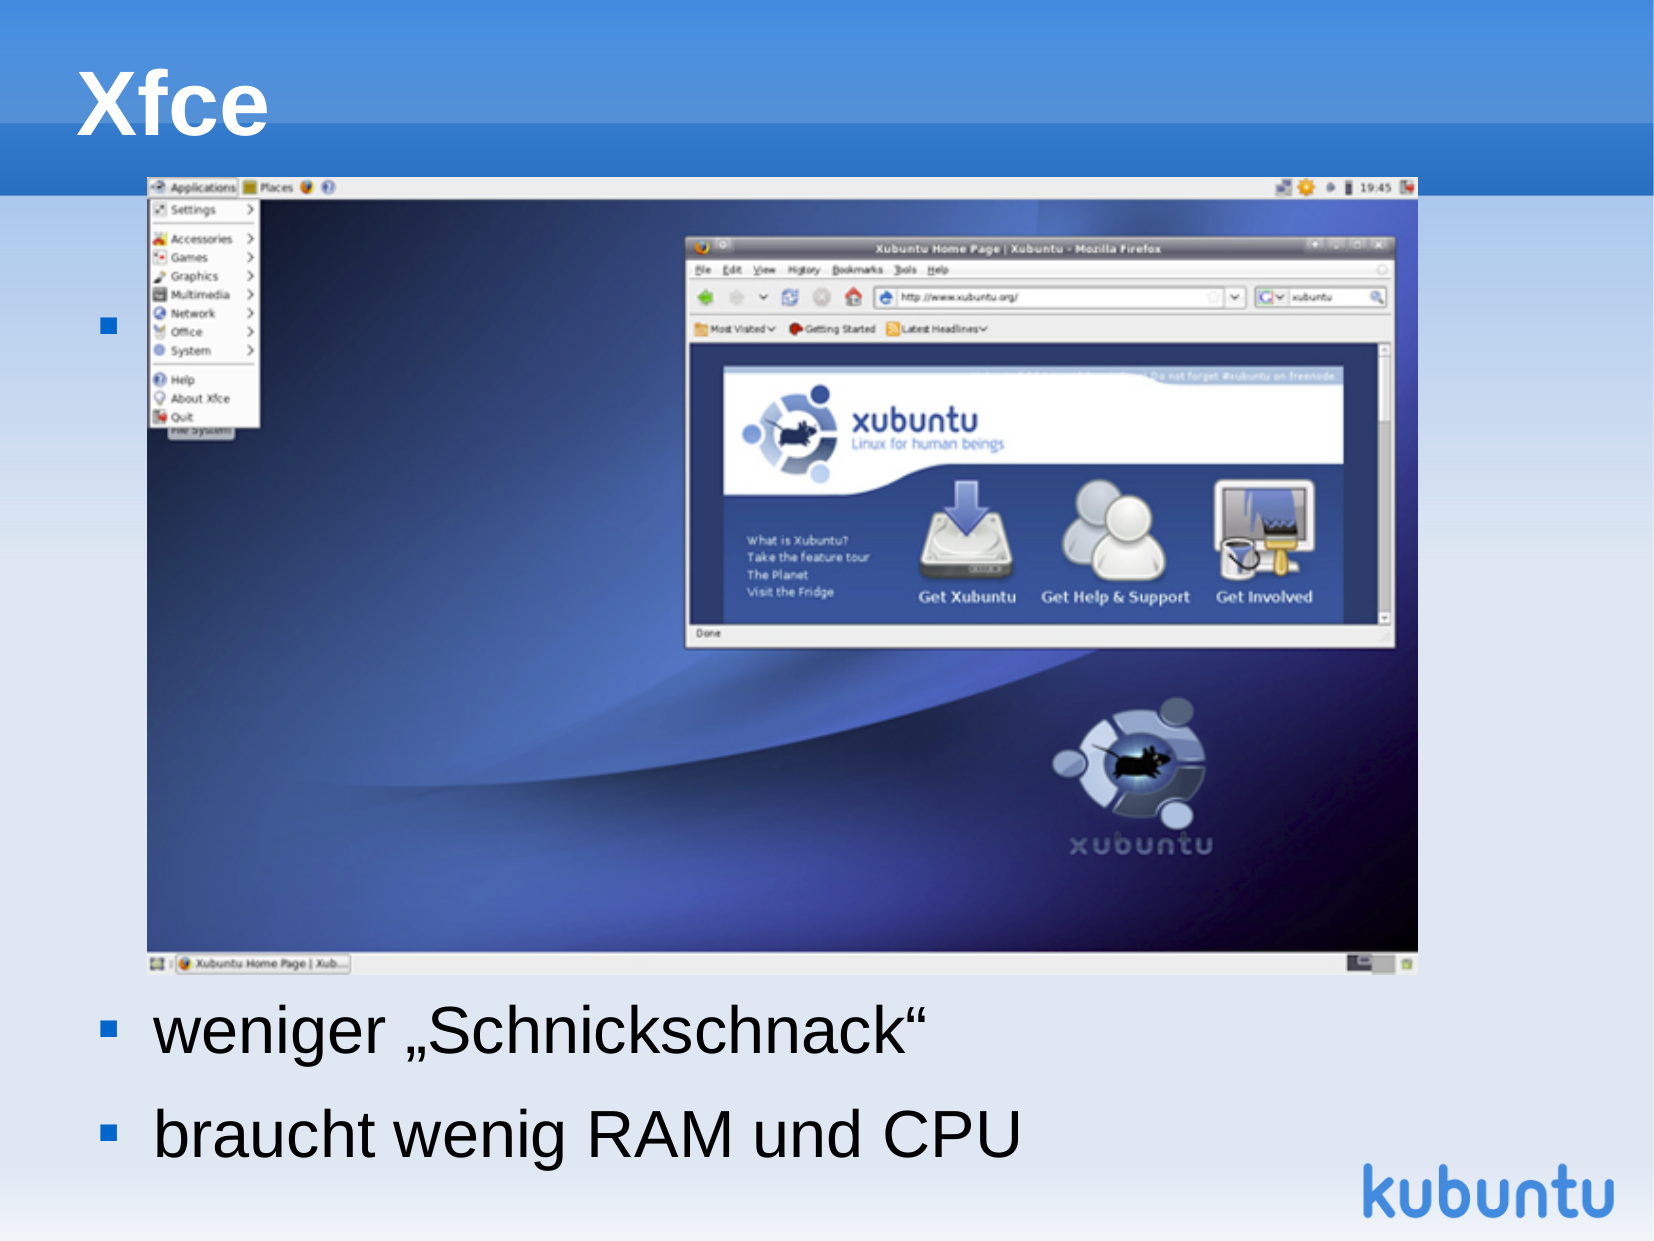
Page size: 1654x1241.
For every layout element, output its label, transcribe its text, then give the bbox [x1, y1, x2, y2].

title Xfce [76, 0, 1565, 208]
list weniger „Schnickschnack“ braucht wenig RAM und CPU [82, 290, 1571, 1172]
picture [0, 0, 1654, 1241]
